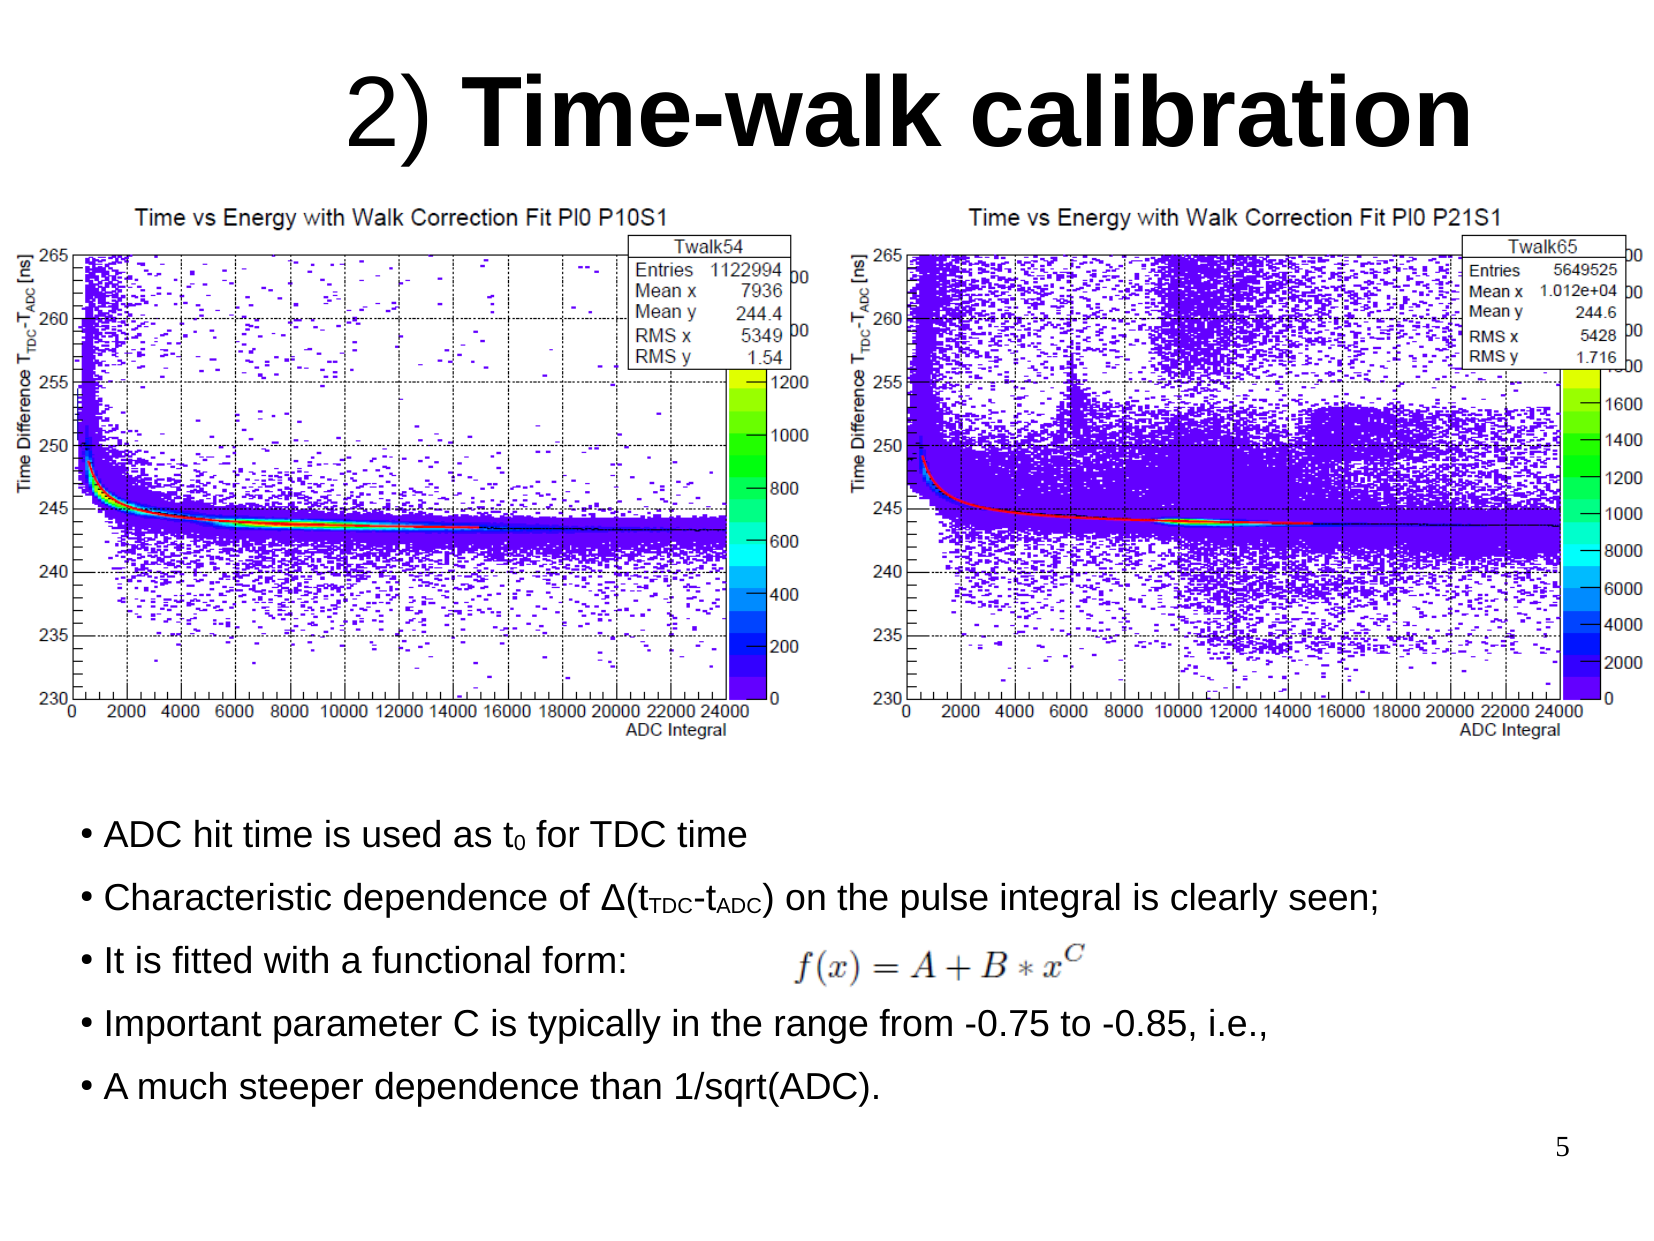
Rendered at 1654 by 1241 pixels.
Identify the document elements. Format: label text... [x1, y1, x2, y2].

text_box 2) Time-walk calibration [330, 48, 1519, 181]
picture [780, 920, 1110, 1000]
text_box ADC hit time is used as t0 for TDC time Characteristic dependence of Δ(tTDC-tADC) on the pulse integral is clearly seen; It is fitted with a functional form: Important parameter C is typically in the range from -0.75 to -0.85, i.e., A much steeper dependence than 1/sqrt(ADC). [65, 785, 1398, 1133]
picture [0, 198, 1653, 752]
